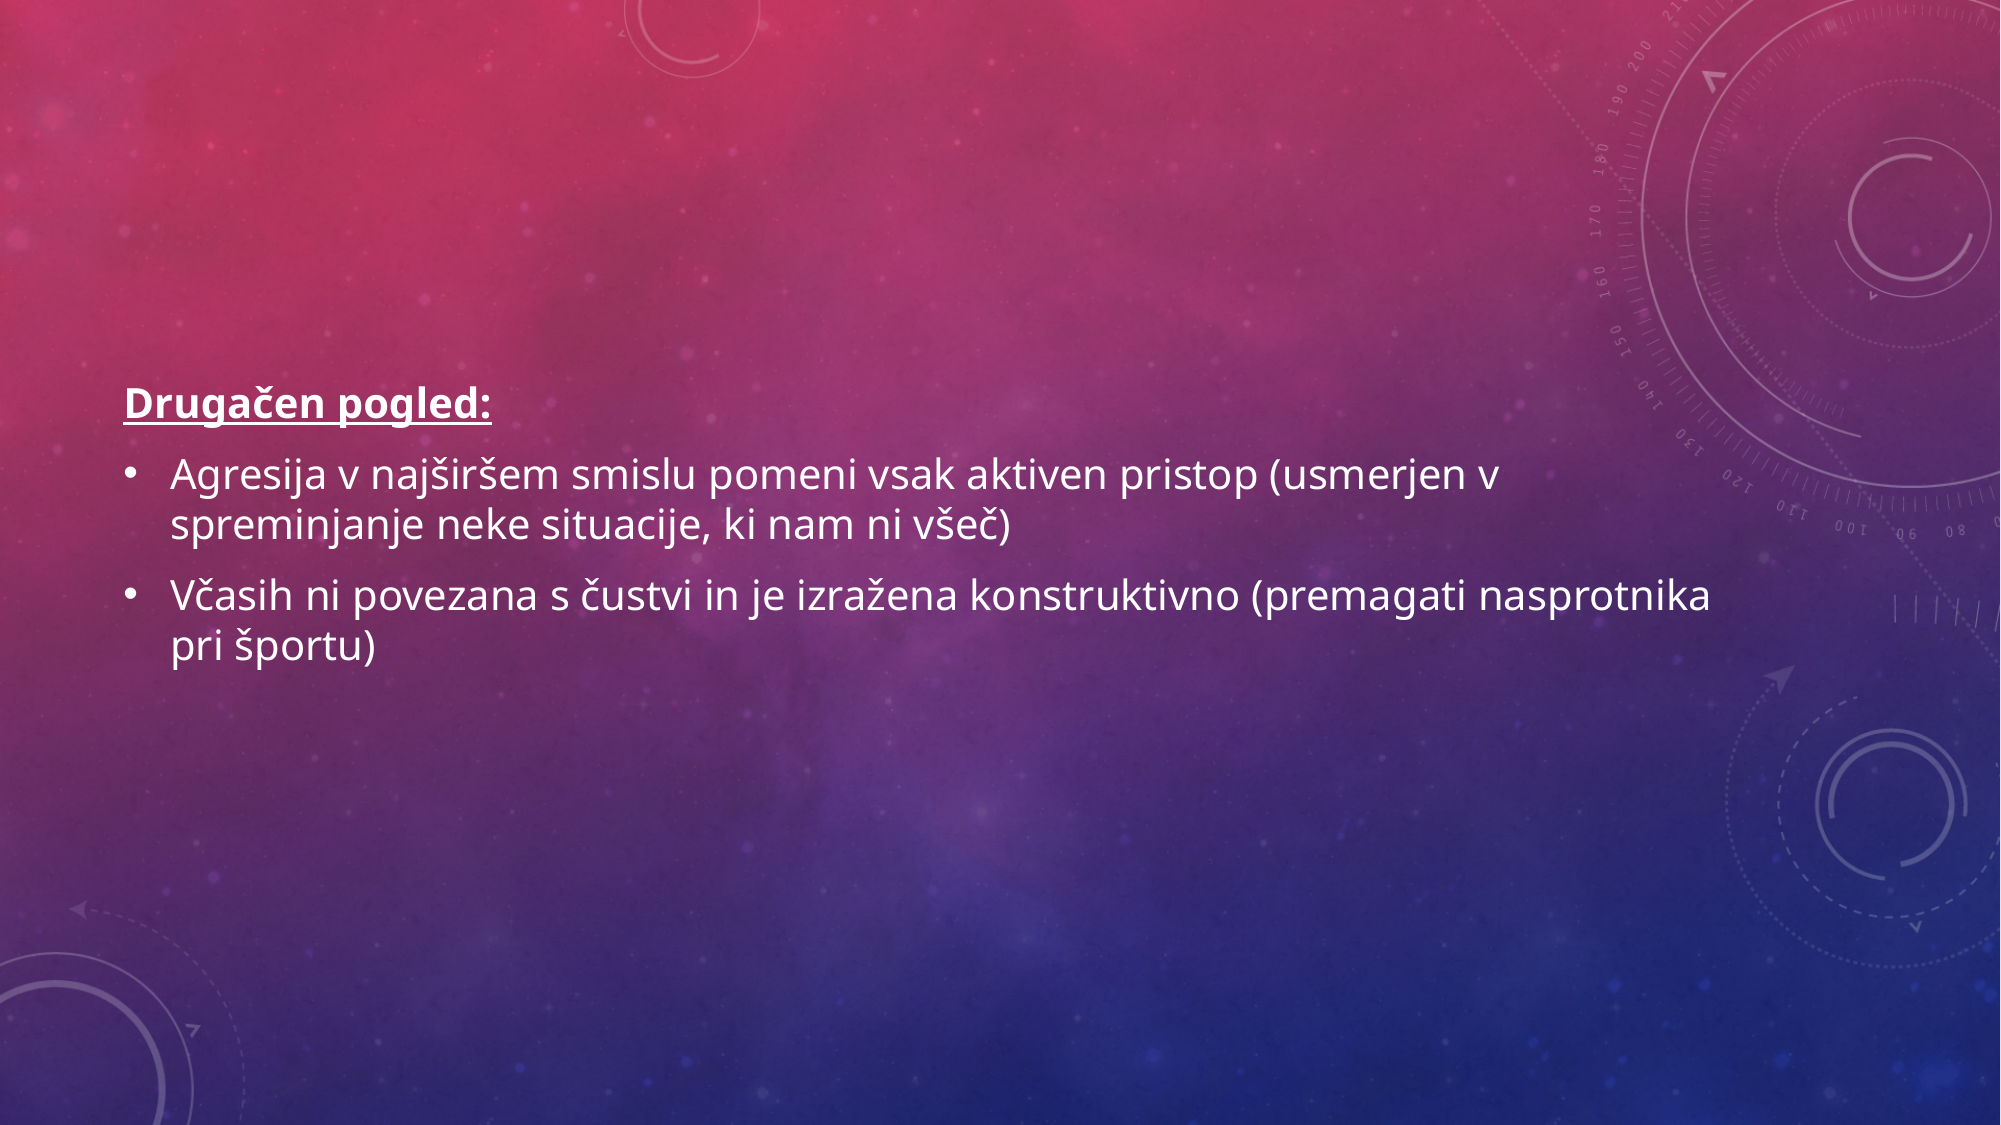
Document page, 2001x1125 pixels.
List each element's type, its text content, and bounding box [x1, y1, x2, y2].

picture [0, 0, 2001, 1125]
list Drugačen pogled: Agresija v najširšem smislu pomeni vsak aktiven pristop (usmerjen v spreminjanje neke situacije, ki nam ni všeč) Včasih ni povezana s čustvi in je izražena konstruktivno (premagati nasprotnika pri športu) [108, 256, 1771, 855]
